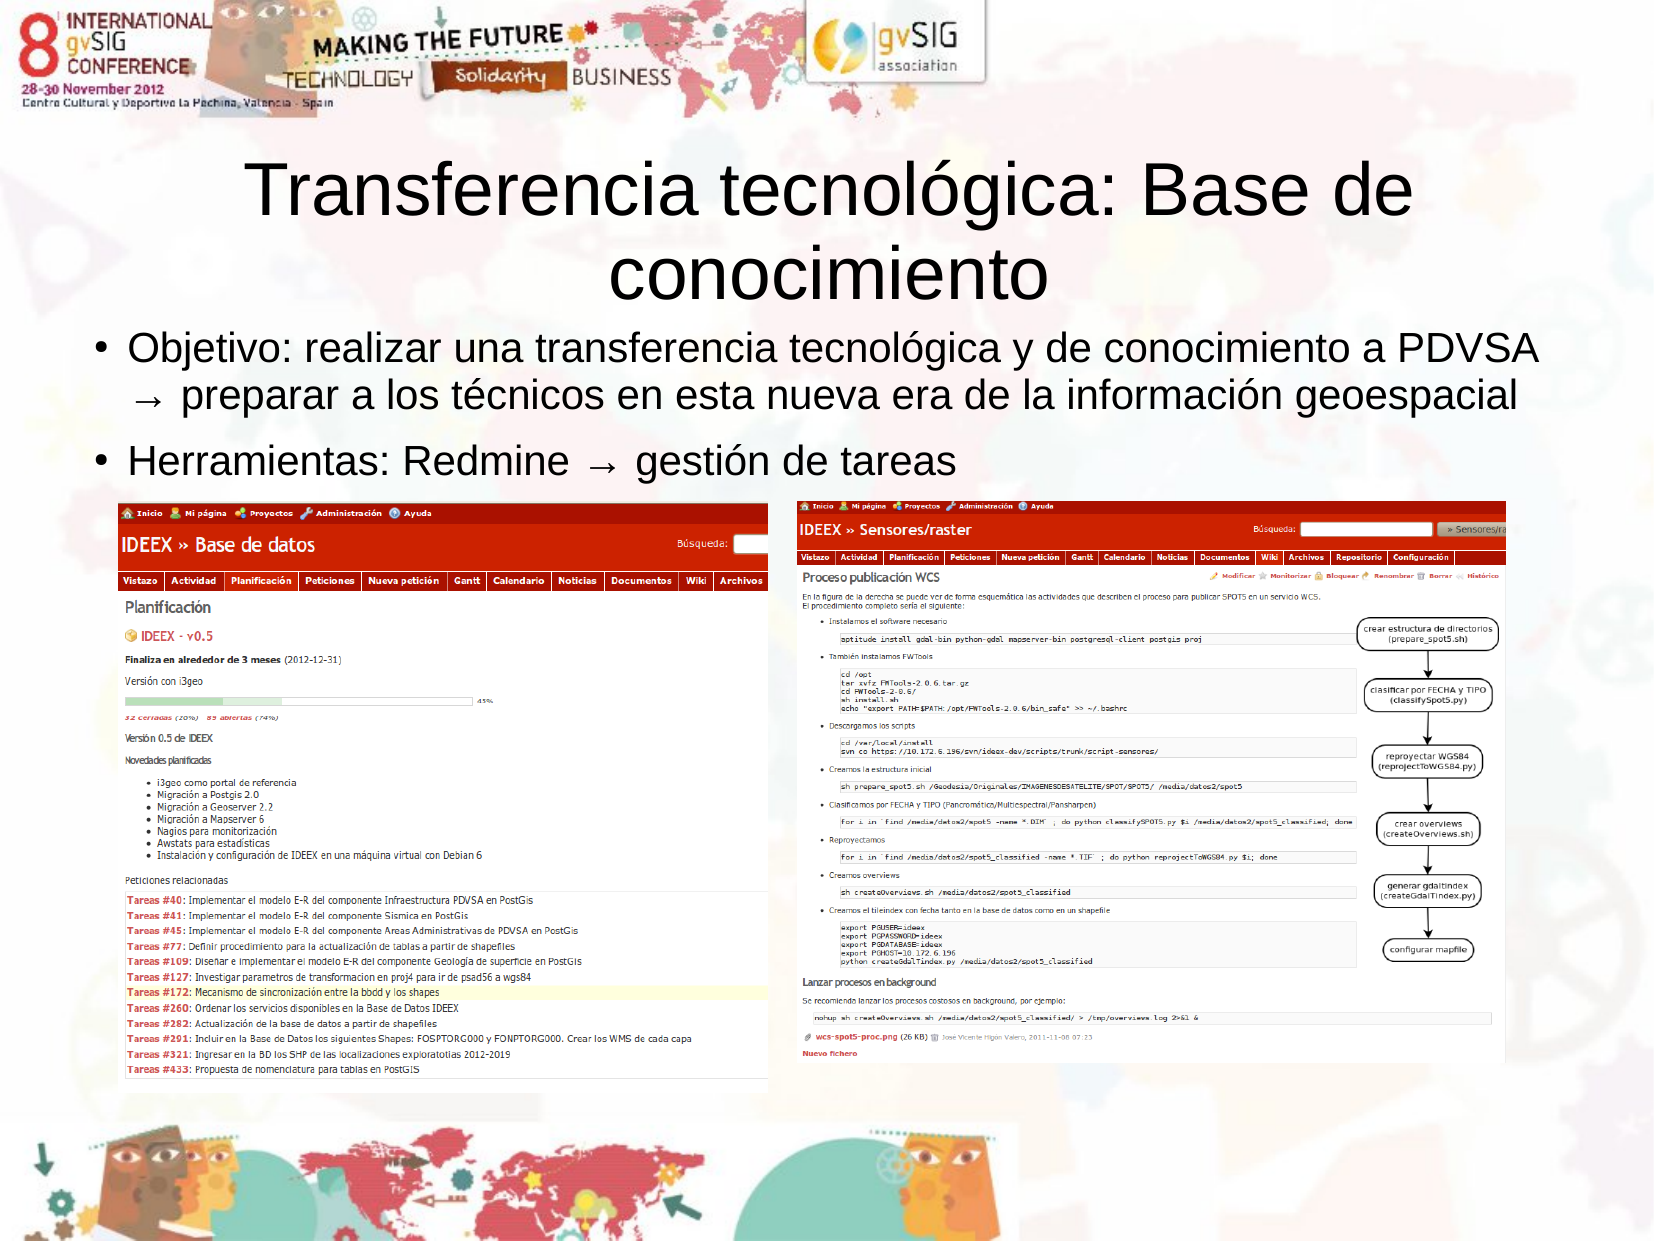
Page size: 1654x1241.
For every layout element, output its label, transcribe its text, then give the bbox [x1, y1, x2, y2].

picture [0, 0, 1654, 1241]
title Transferencia tecnológica: Base de conocimiento [88, 147, 1571, 316]
list Objetivo: realizar una transferencia tecnológica y de conocimiento a PDVSA → preparar a los técnicos en esta nueva era de la información geoespacial Herramientas: Redmine → gestión de tareas [82, 324, 1565, 532]
